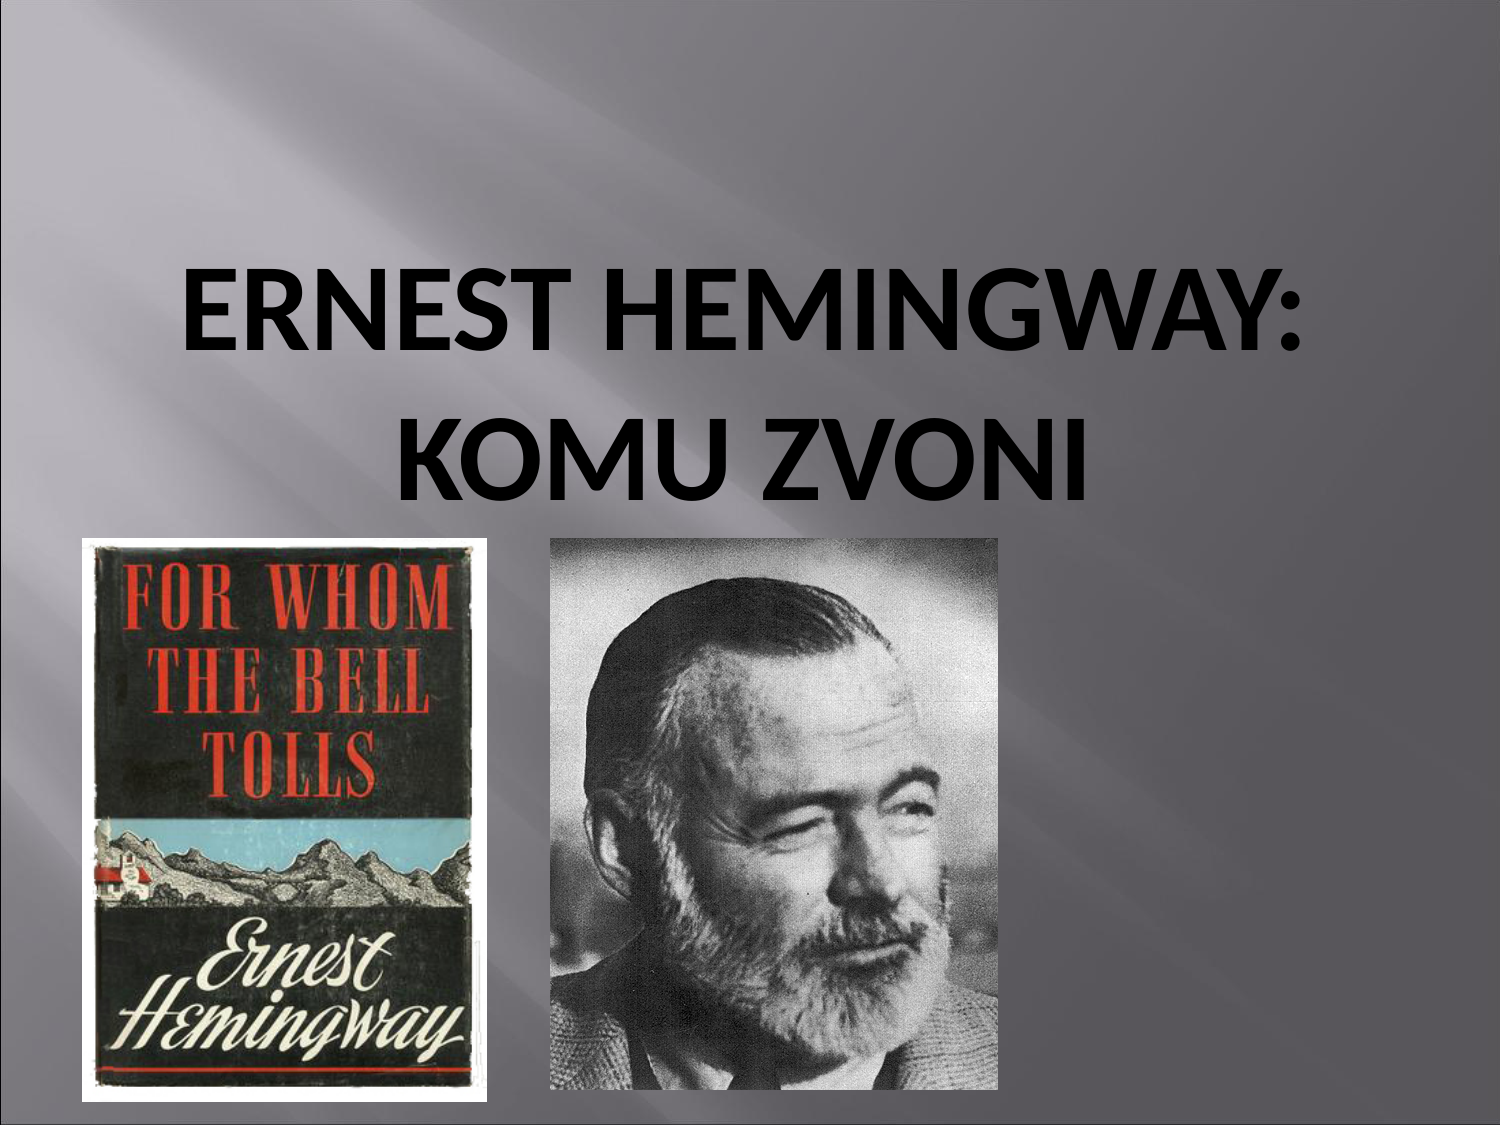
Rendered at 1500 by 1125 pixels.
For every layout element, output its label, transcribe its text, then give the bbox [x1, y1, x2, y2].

picture [0, 0, 1500, 1125]
subtitle [225, 546, 1477, 1125]
title Ernest Hemingway: KOMU ZVONI [69, 224, 1420, 525]
